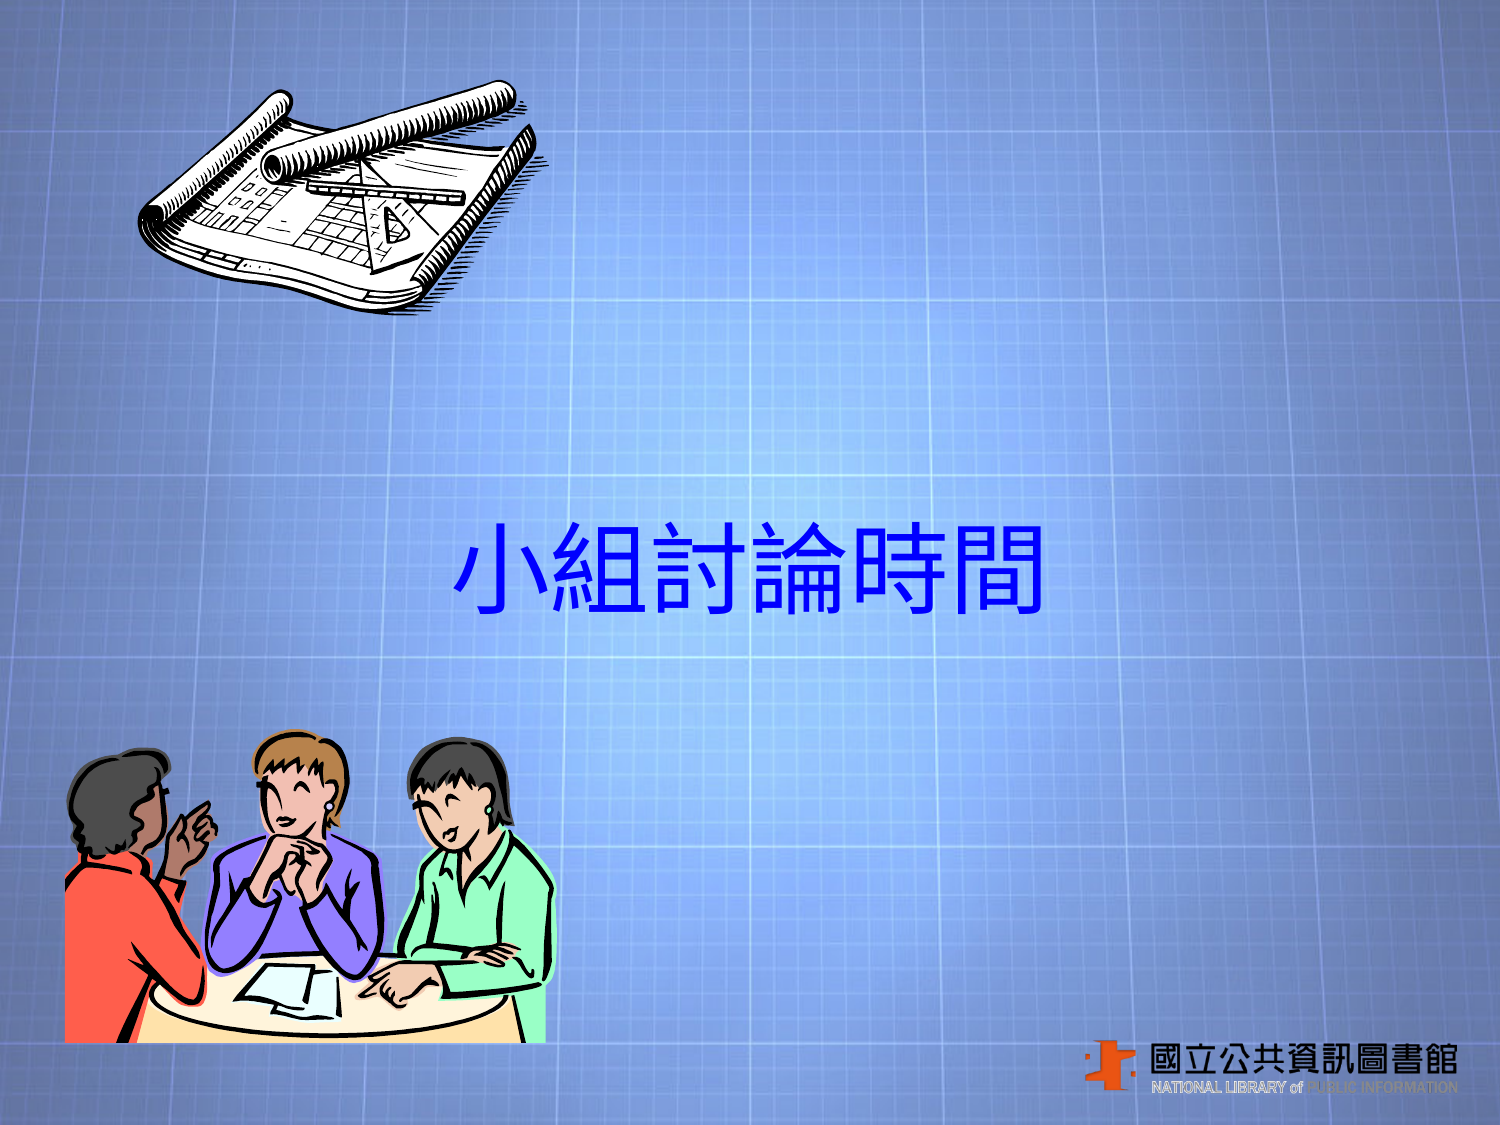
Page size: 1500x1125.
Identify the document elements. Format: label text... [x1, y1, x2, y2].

text_box 小組討論時間 [367, 491, 1058, 642]
picture [0, 0, 1500, 1125]
